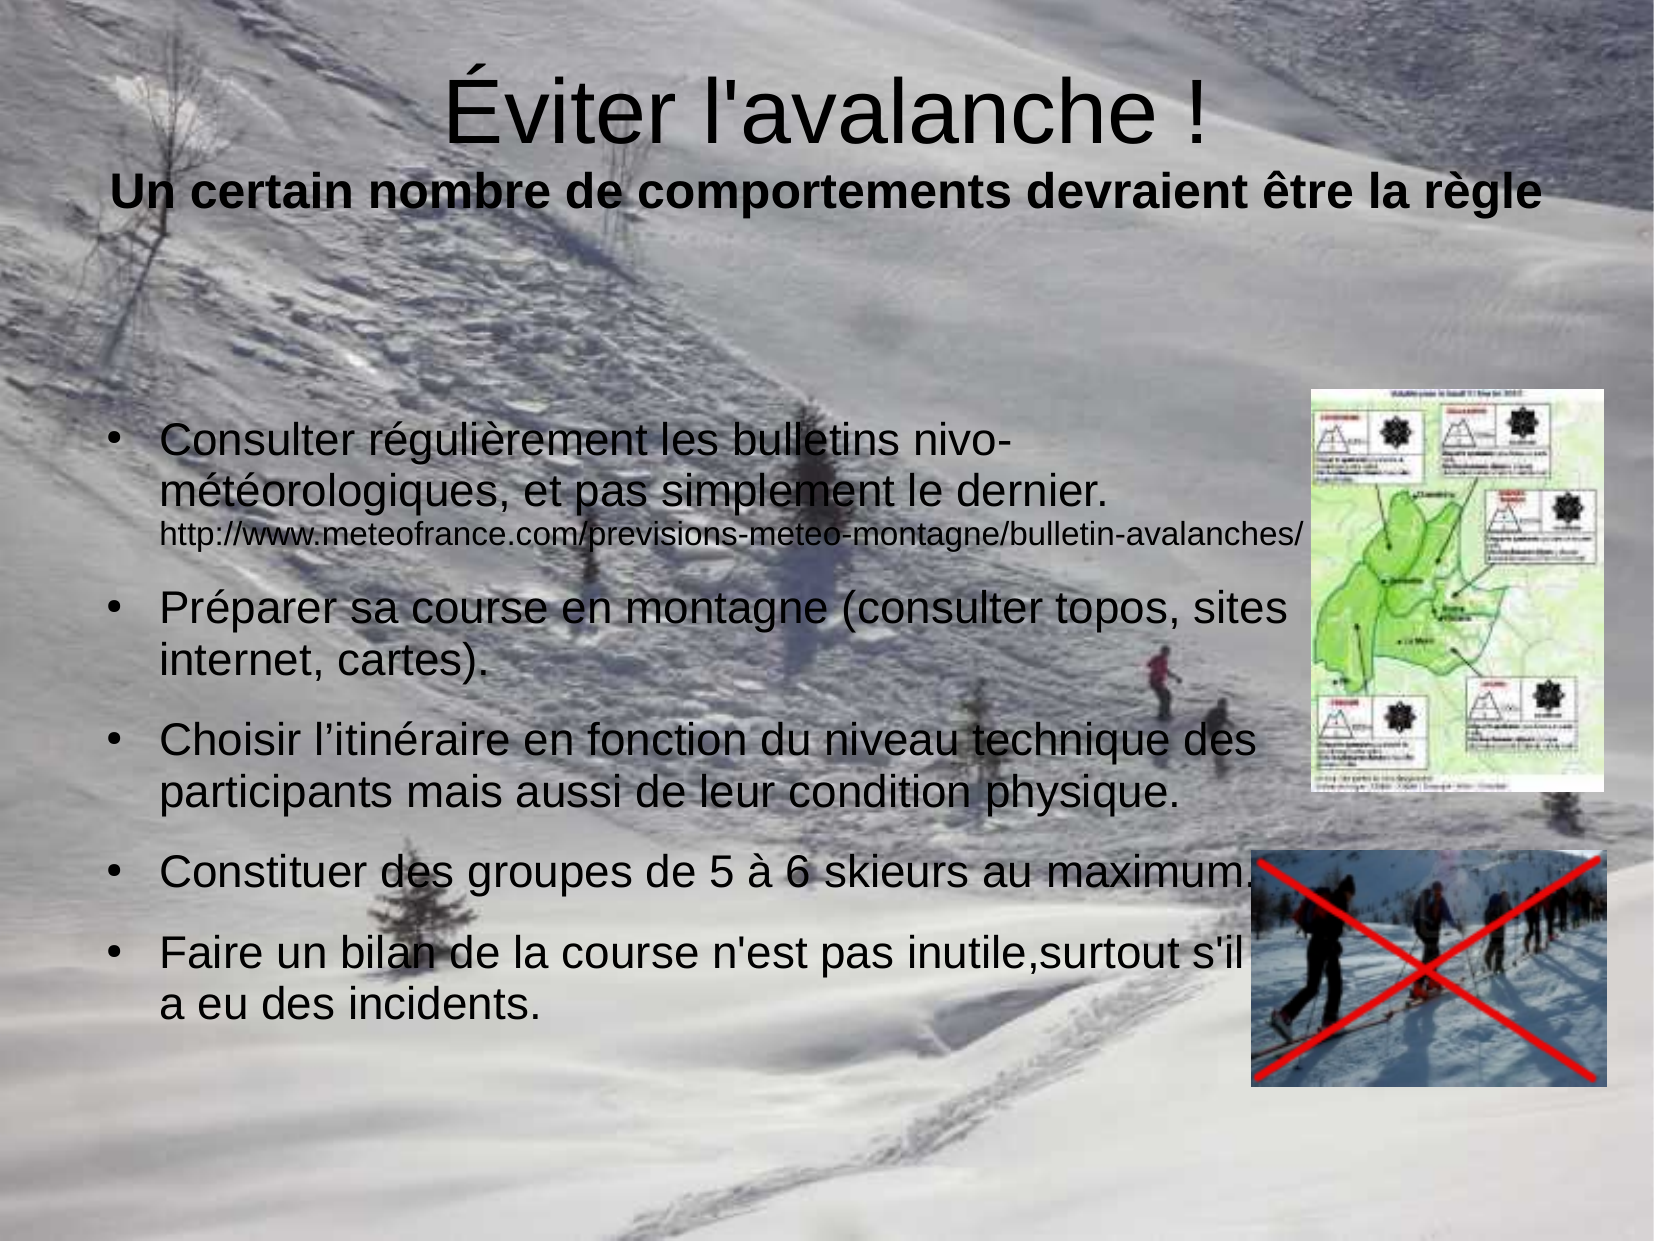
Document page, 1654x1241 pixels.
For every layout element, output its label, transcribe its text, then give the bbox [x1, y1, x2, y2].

picture [0, 0, 1654, 1241]
title Éviter l'avalanche ! Un certain nombre de comportements devraient être la règle [59, 60, 1595, 220]
list Consulter régulièrement les bulletins nivo-météorologiques, et pas simplement le dernier. http://www.meteofrance.com/previsions-meteo-montagne/bulletin-avalanches/ Préparer sa course en montagne (consulter topos, sites internet, cartes). Choisir l’itinéraire en fonction du niveau technique des participants mais aussi de leur condition physique. Constituer des groupes de 5 à 6 skieurs au maximum. Faire un bilan de la course n'est pas inutile,surtout s'il y a eu des incidents. [88, 413, 1312, 1133]
